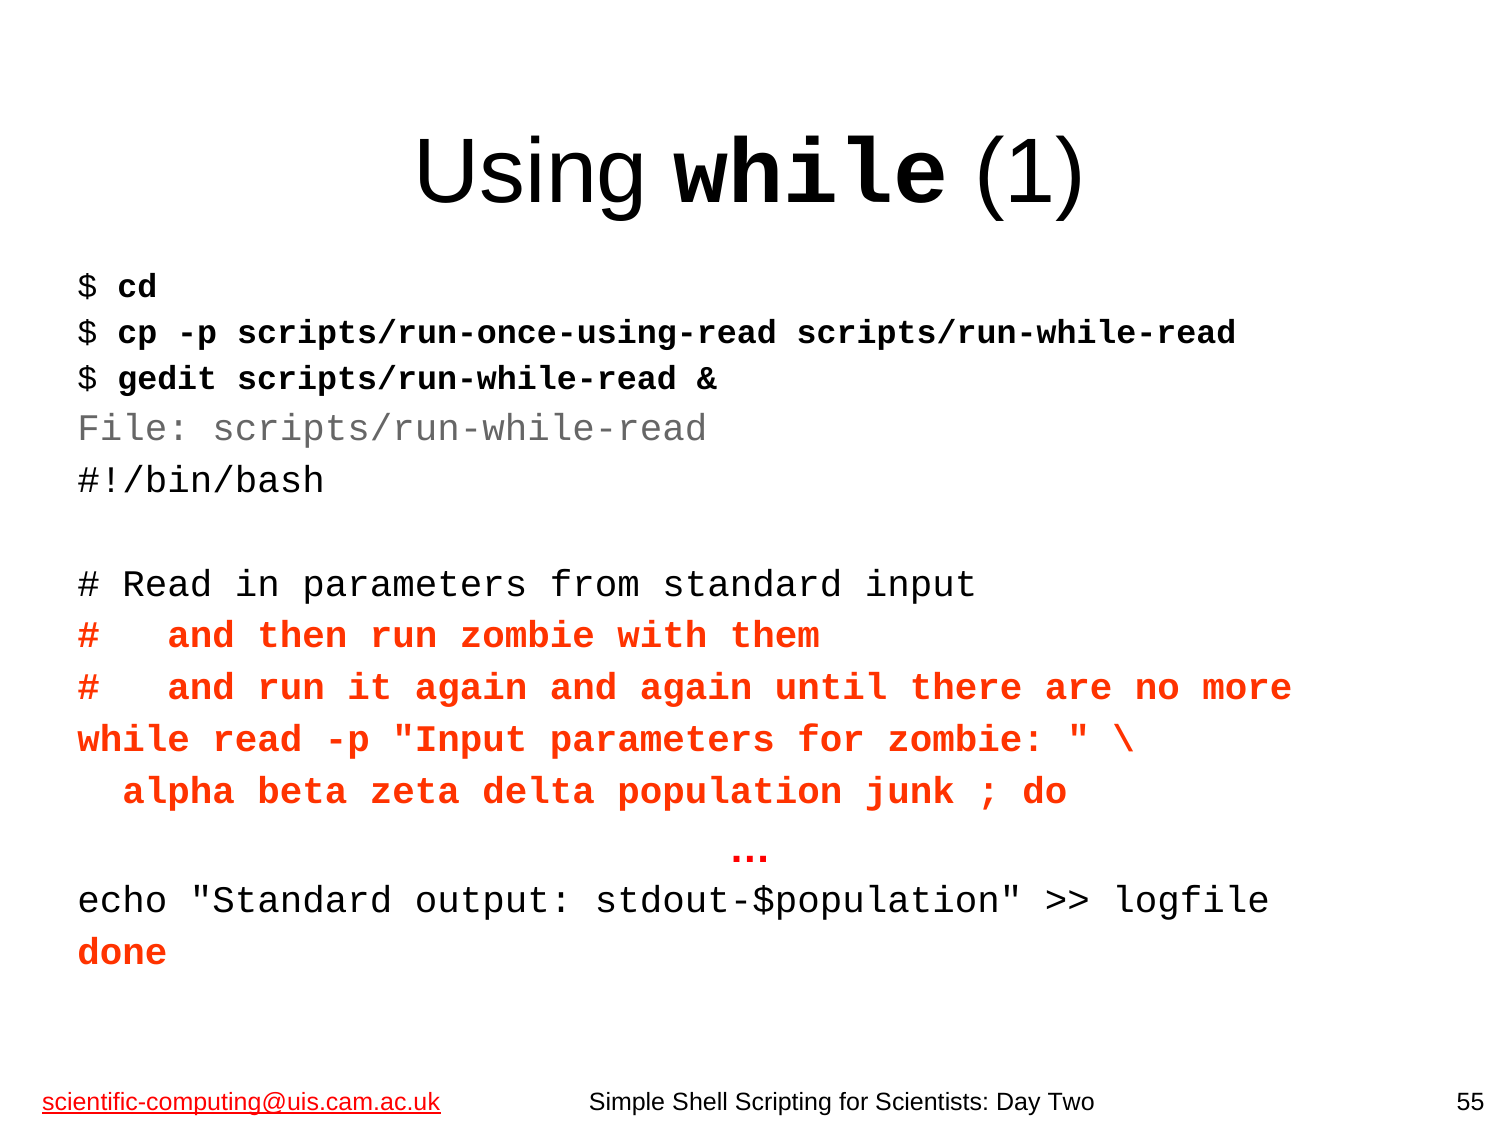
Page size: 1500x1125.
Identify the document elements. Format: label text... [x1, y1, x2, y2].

title Using while (1) [112, 112, 1388, 238]
list $ cd $ cp -p scripts/run-once-using-read scripts/run-while-read $ gedit scripts/run-while-read & File: scripts/run-while-read #!/bin/bash # Read in parameters from standard input # and then run zombie with them # and run it again and again until there are no more while read -p "Input parameters for zombie: " \ alpha beta zeta delta population junk ; do … echo "Standard output: stdout-$population" >> logfile done [62, 262, 1438, 988]
